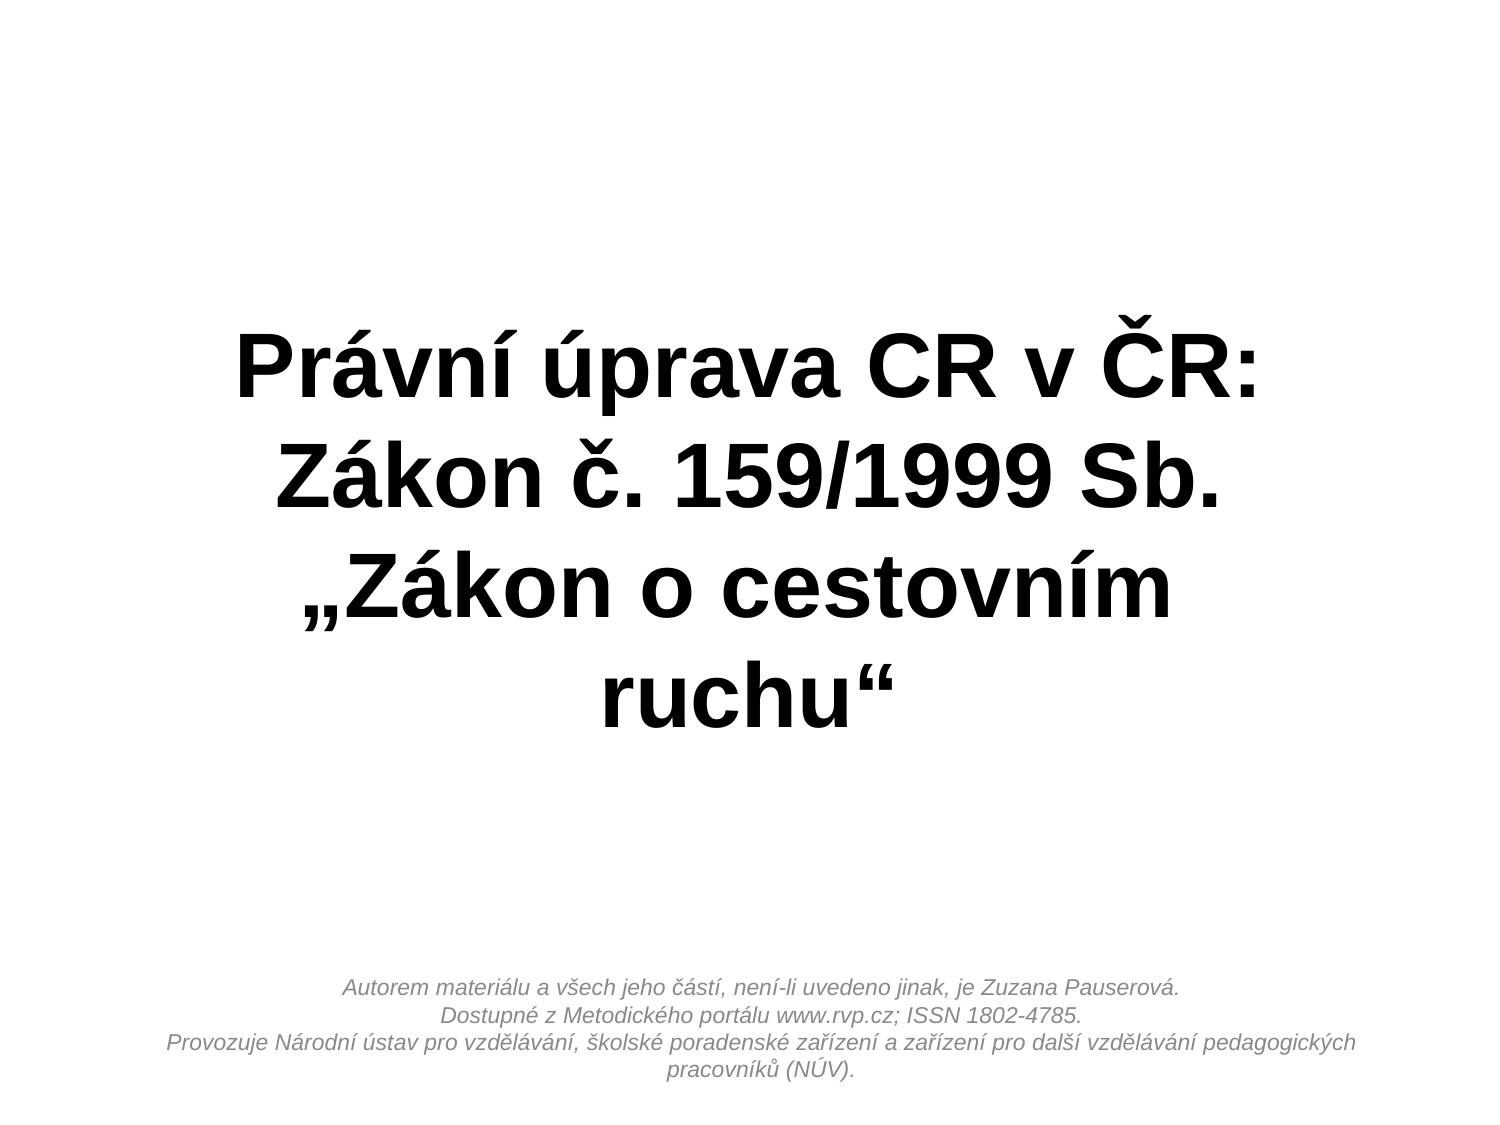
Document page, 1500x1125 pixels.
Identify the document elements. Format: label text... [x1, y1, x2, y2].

text_box Autorem materiálu a všech jeho částí, není-li uvedeno jinak, je Zuzana Pauserová. Dostupné z Metodického portálu www.rvp.cz; ISSN 1802-4785. Provozuje Národní ústav pro vzdělávání, školské poradenské zařízení a zařízení pro další vzdělávání pedagogických pracovníků (NÚV). [147, 1011, 1377, 1072]
title Právní úprava CR v ČR: Zákon č. 159/1999 Sb. „Zákon o cestovním ruchu“ [112, 78, 1388, 863]
